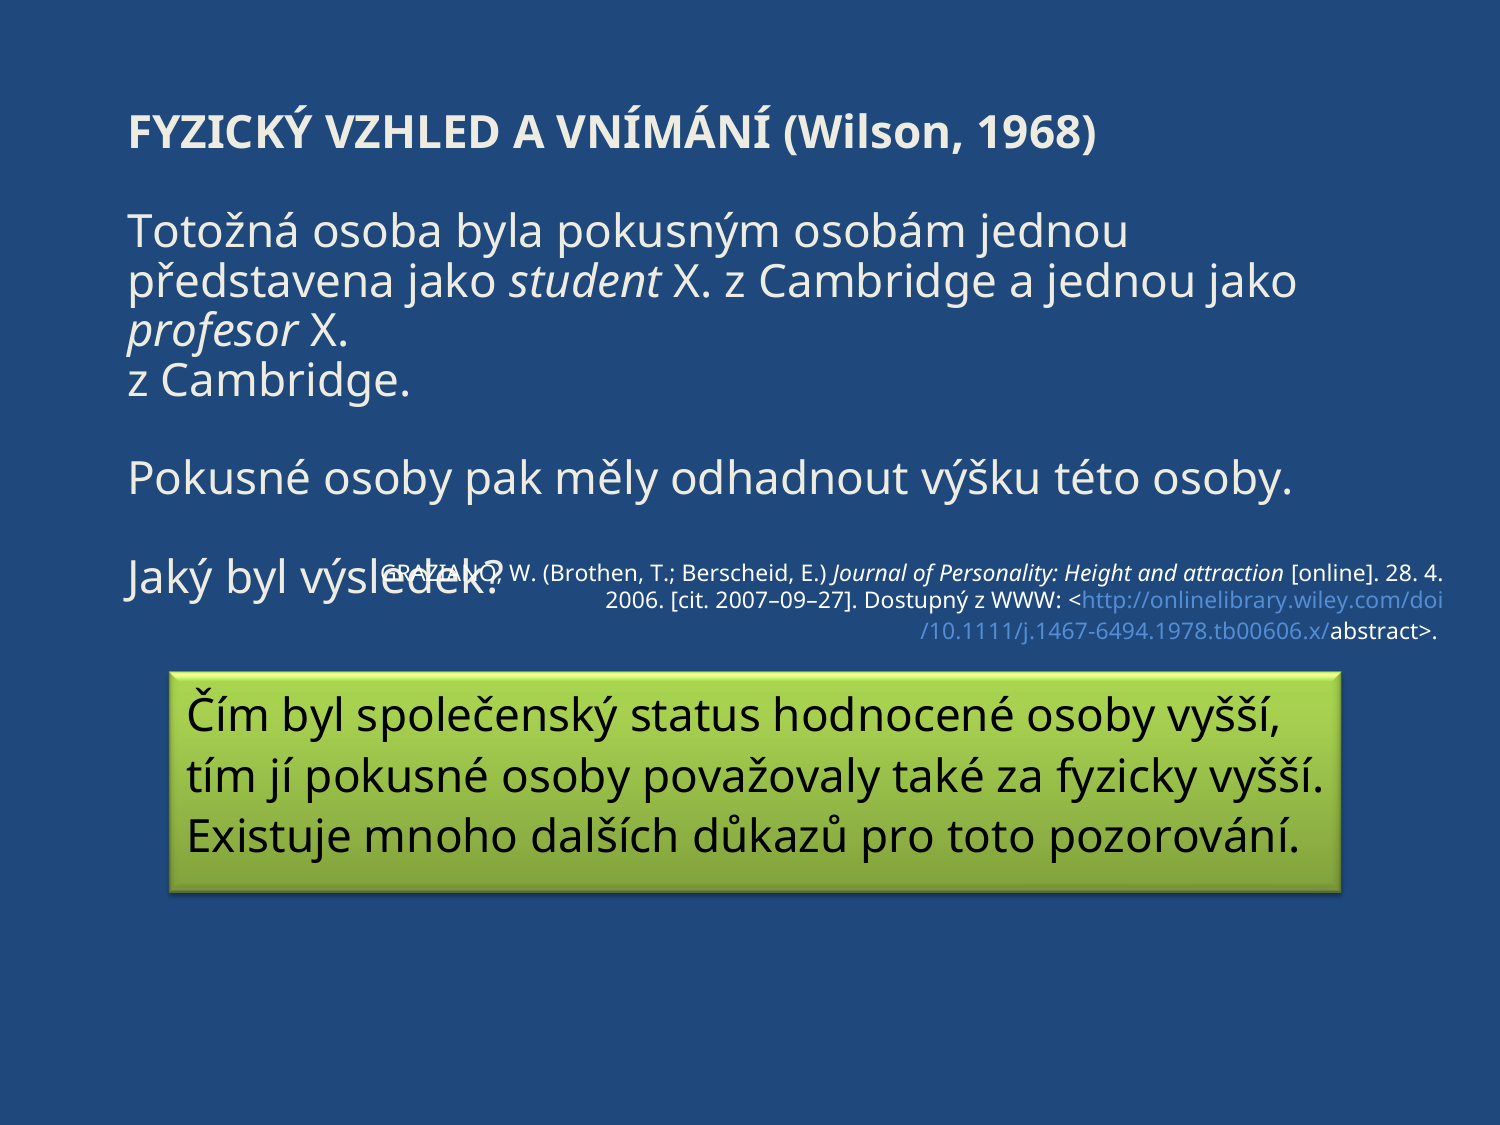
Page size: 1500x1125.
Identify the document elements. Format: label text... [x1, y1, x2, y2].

title FYZICKÝ VZHLED A VNÍMÁNÍ (Wilson, 1968) Totožná osoba byla pokusným osobám jednou představena jako student X. z Cambridge a jednou jako profesor X. z Cambridge. Pokusné osoby pak měly odhadnout výšku této osoby. Jaký byl výsledek? [112, 101, 1388, 670]
text_box Čím byl společenský status hodnocené osoby vyšší, tím jí pokusné osoby považovaly také za fyzicky vyšší. Existuje mnoho dalších důkazů pro toto pozorování. [171, 672, 1341, 894]
text_box GRAZIANO, W. (Brothen, T.; Berscheid, E.) Journal of Personality: Height and attraction [online]. 28. 4. 2006. [cit. 2007–09–27]. Dostupný z WWW: <http://onlinelibrary.wiley.com/doi/10.1111/j.1467-6494.1978.tb00606.x/abstract>. [324, 550, 1459, 657]
picture [160, 661, 1351, 905]
